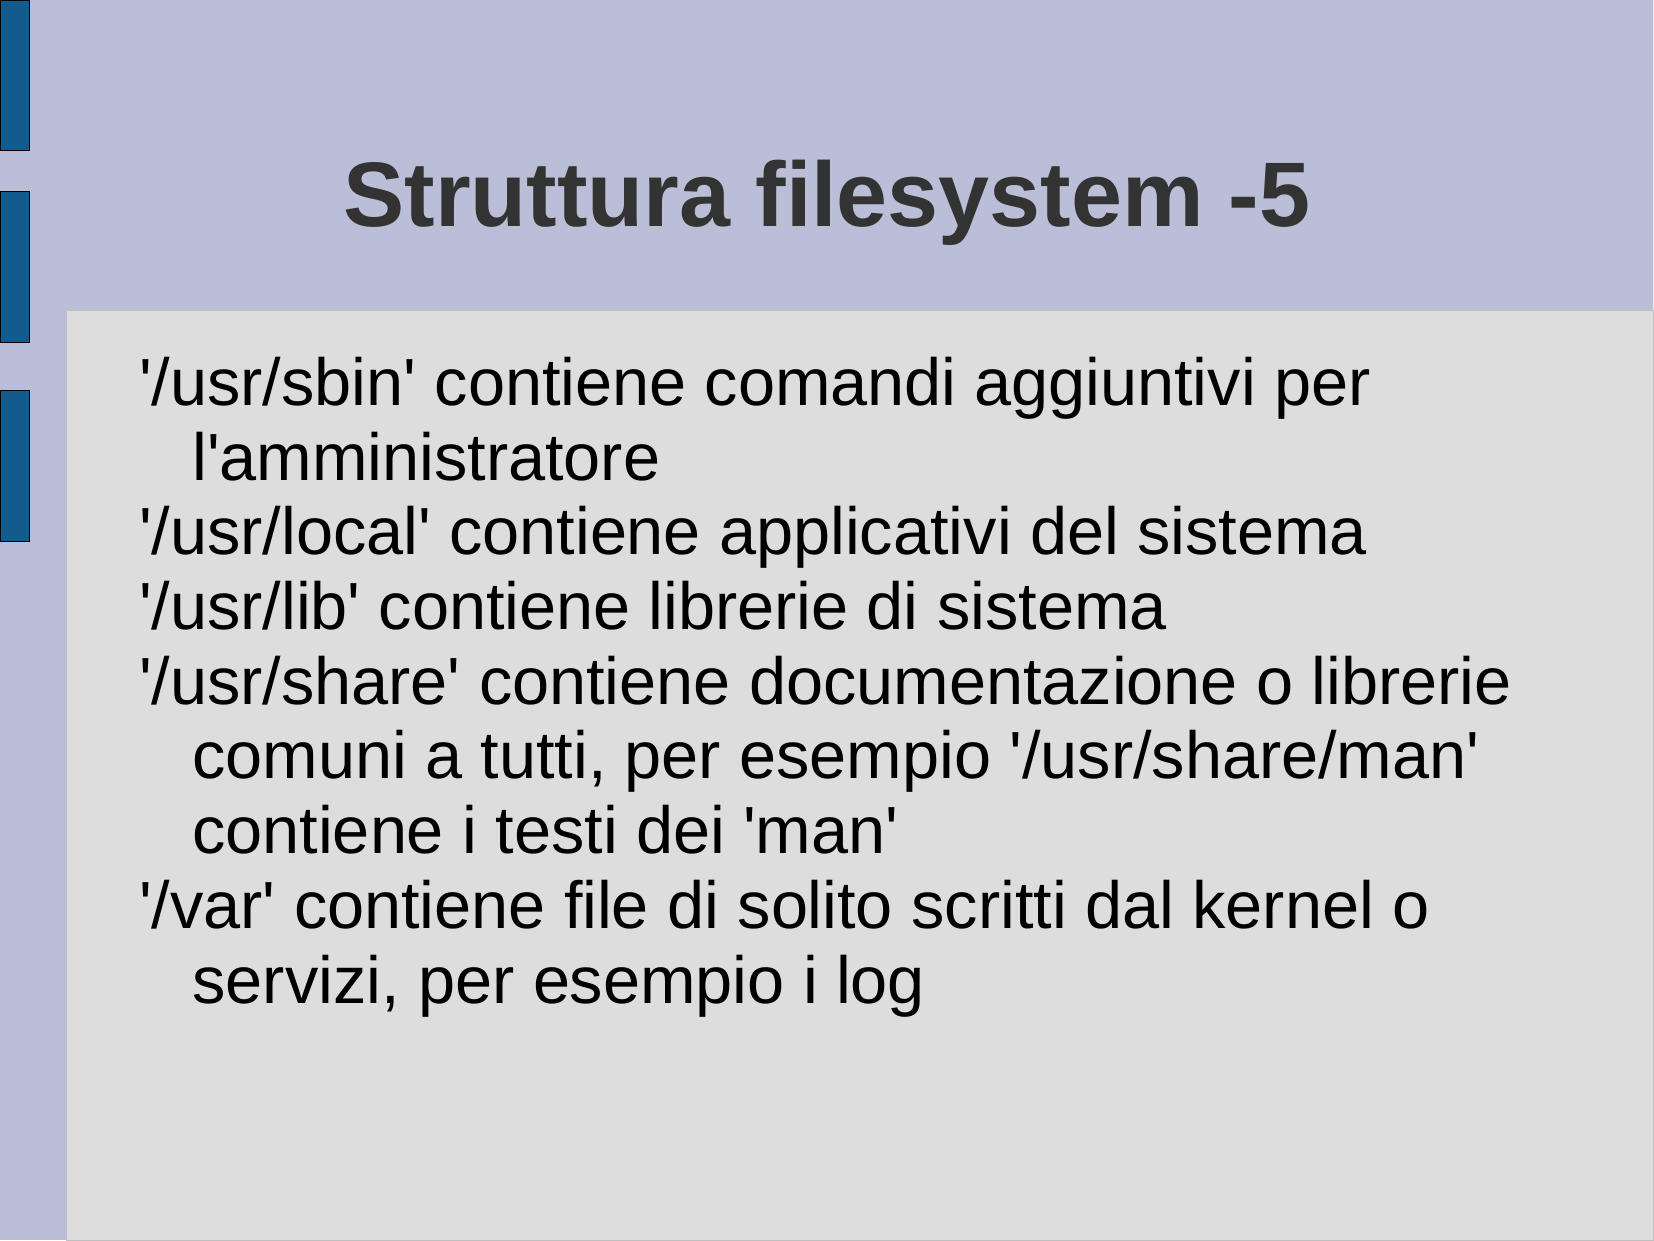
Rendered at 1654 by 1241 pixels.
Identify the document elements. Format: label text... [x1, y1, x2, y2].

list '/usr/sbin' contiene comandi aggiuntivi per l'amministratore '/usr/local' contiene applicativi del sistema '/usr/lib' contiene librerie di sistema '/usr/share' contiene documentazione o librerie comuni a tutti, per esempio '/usr/share/man' contiene i testi dei 'man' '/var' contiene file di solito scritti dal kernel o servizi, per esempio i log [121, 344, 1534, 1201]
title Struttura filesystem -5 [121, 91, 1534, 299]
